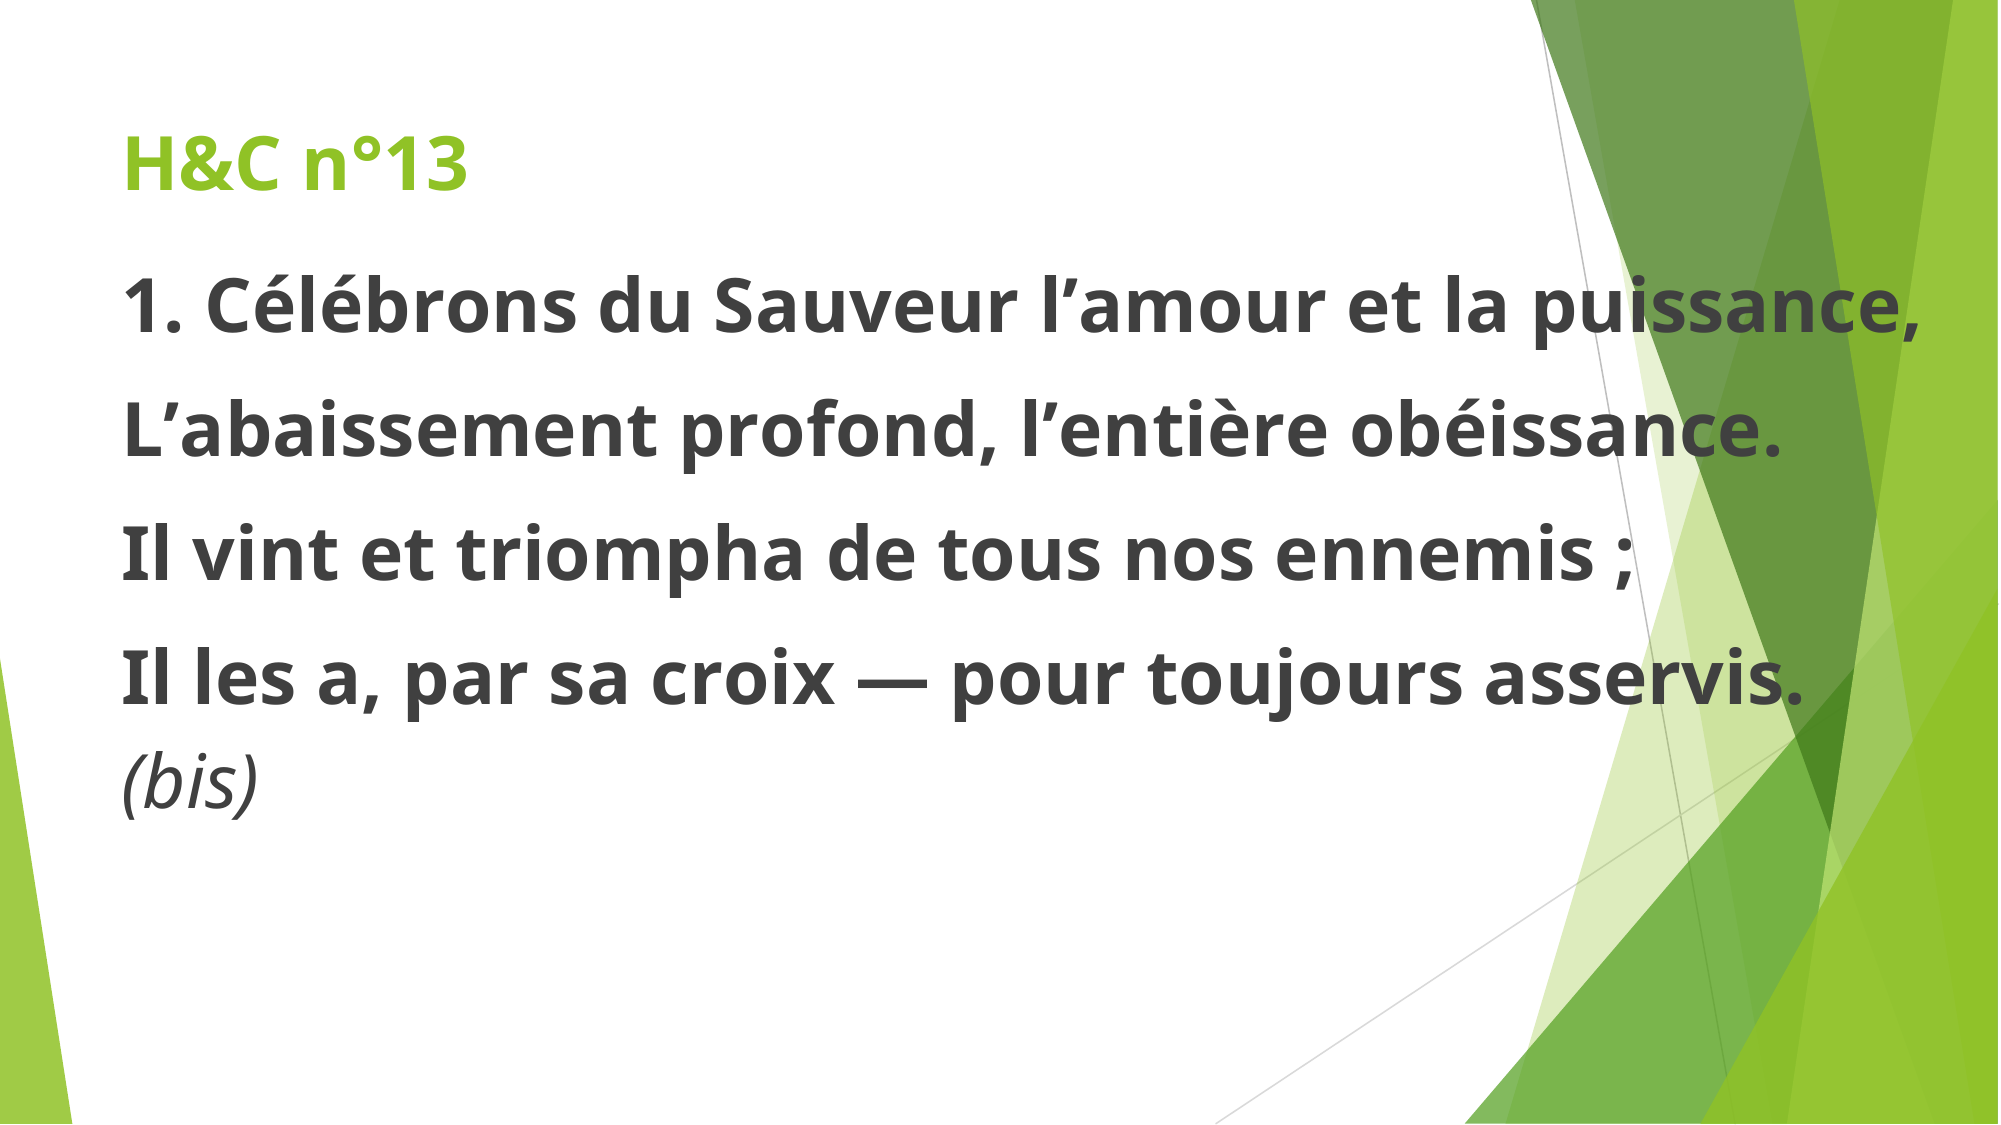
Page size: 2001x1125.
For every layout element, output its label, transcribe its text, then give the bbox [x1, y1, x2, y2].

text_box 1. Célébrons du Sauveur l’amour et la puissance, L’abaissement profond, l’entière obéissance. Il vint et triompha de tous nos ennemis ; Il les a, par sa croix — pour toujours asservis. (bis) [106, 236, 1973, 1075]
text_box H&C n°13 [106, 107, 508, 213]
